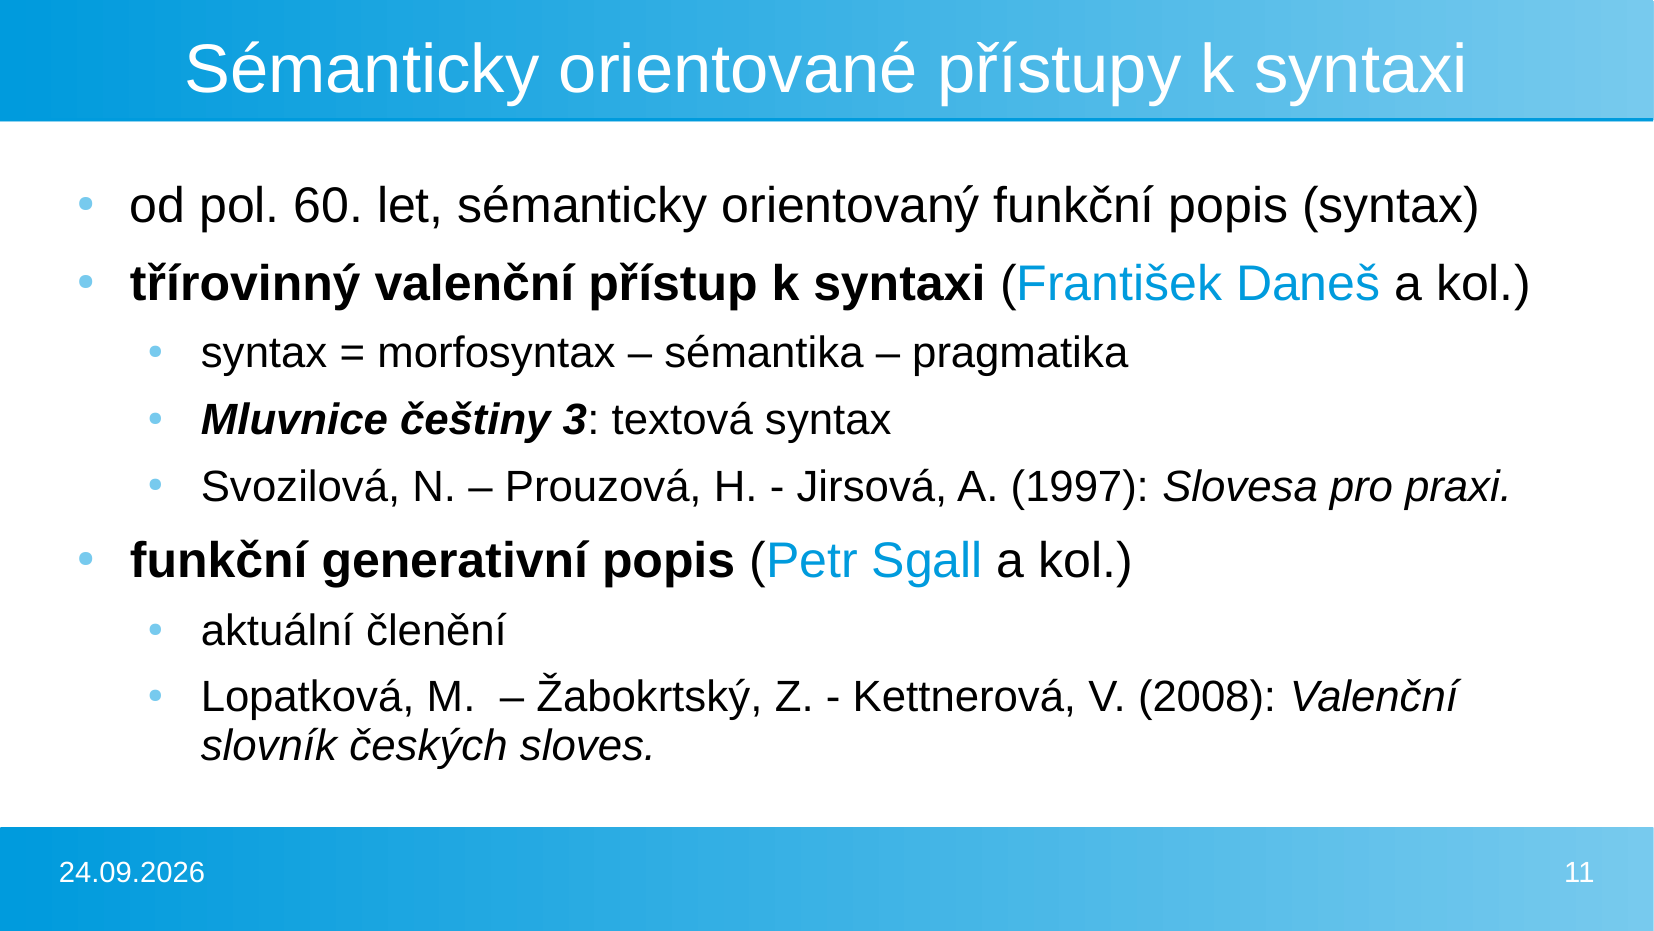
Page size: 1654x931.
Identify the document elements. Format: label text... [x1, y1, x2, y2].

title Sémanticky orientované přístupy k syntaxi [59, 29, 1595, 108]
list od pol. 60. let, sémanticky orientovaný funkční popis (syntax) třírovinný valenční přístup k syntaxi (František Daneš a kol.) syntax = morfosyntax – sémantika – pragmatika Mluvnice češtiny 3: textová syntax Svozilová, N. – Prouzová, H. - Jirsová, A. (1997): Slovesa pro praxi. funkční generativní popis (Petr Sgall a kol.) aktuální členění Lopatková, M. – Žabokrtský, Z. - Kettnerová, V. (2008): Valenční slovník českých sloves. [59, 177, 1595, 768]
